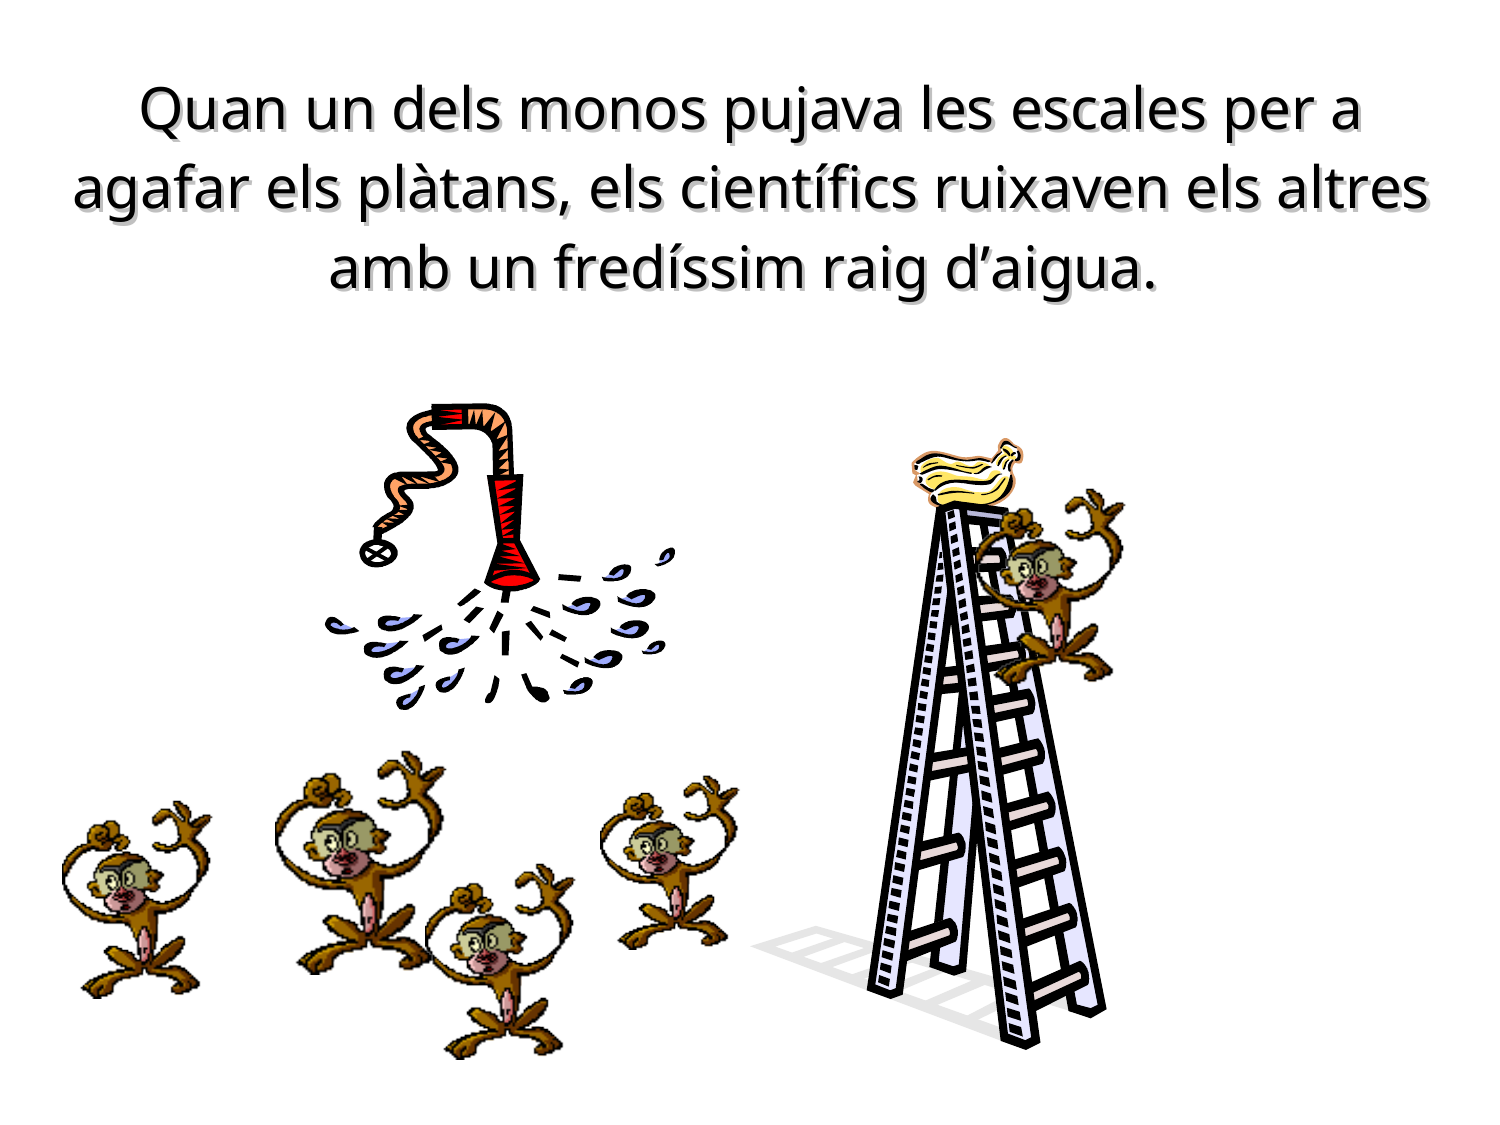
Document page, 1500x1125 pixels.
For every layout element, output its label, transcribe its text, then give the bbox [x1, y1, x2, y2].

picture [62, 799, 228, 999]
picture [275, 749, 591, 1060]
picture [600, 410, 1141, 1058]
picture [324, 403, 675, 710]
text_box Quan un dels monos pujava les escales per a agafar els plàtans, els científics ruixaven els altres amb un fredíssim raig d’aigua. [37, 59, 1465, 393]
